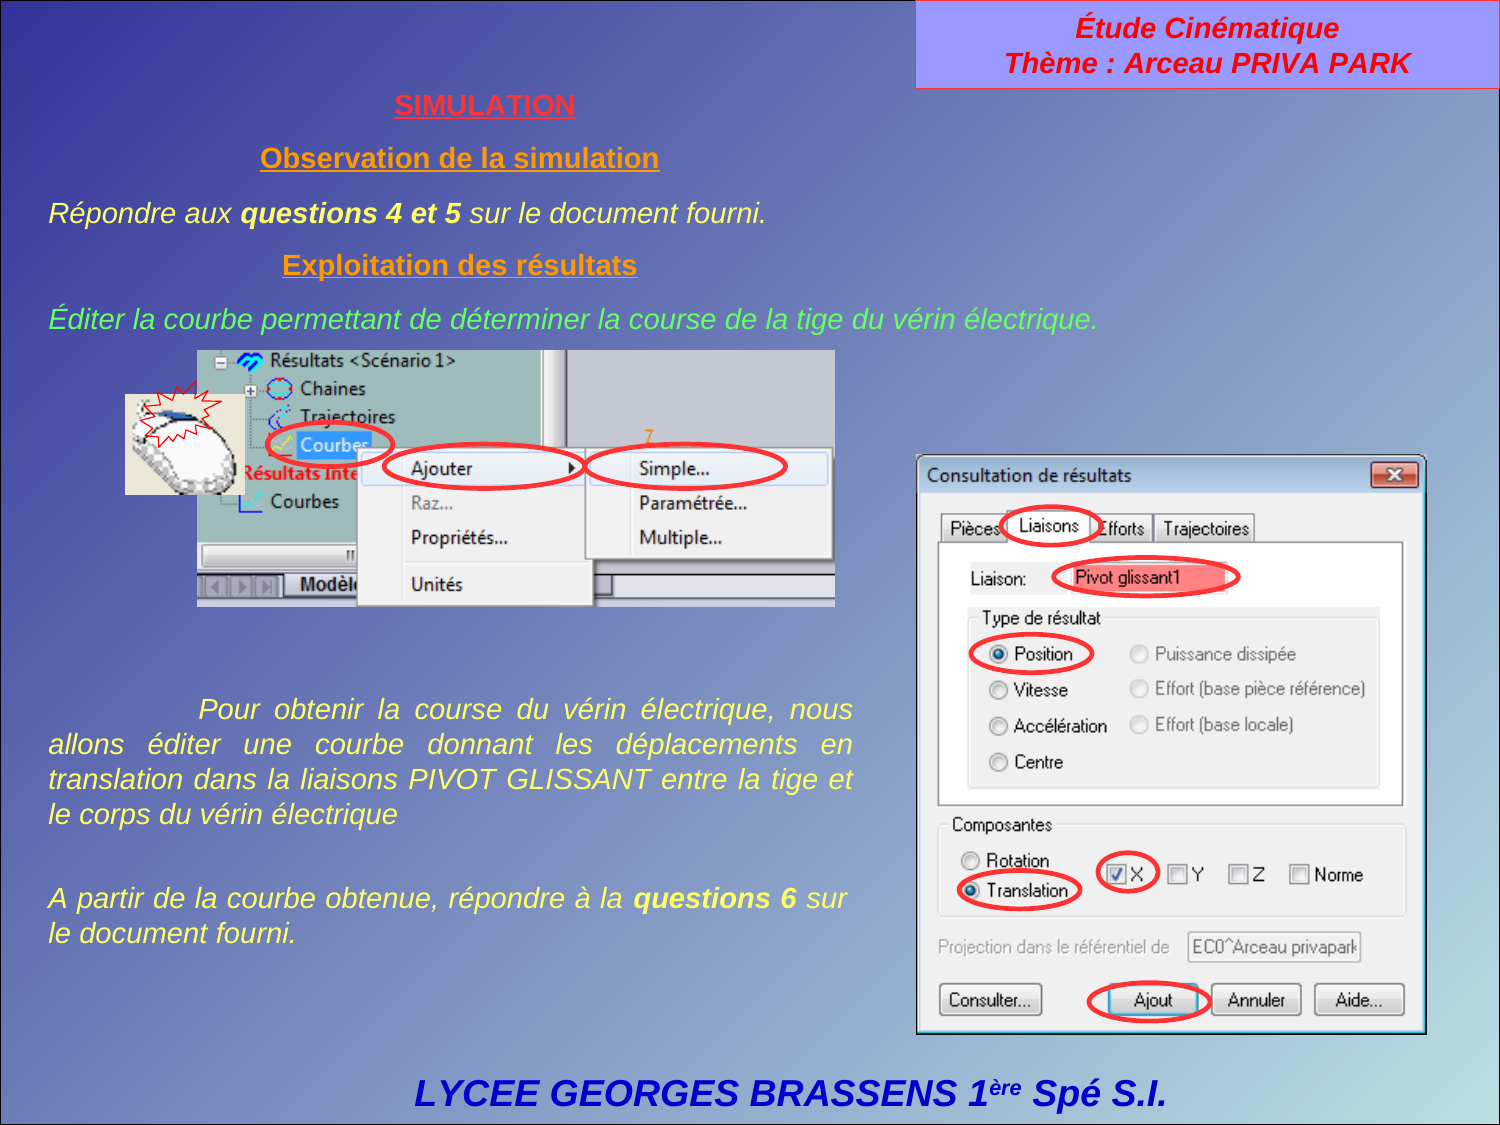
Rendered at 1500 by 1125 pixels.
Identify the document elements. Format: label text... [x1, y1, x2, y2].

text_box Observation de la simulation [245, 131, 675, 183]
text_box Répondre aux questions 4 et 5 sur le document fourni. [33, 186, 1395, 237]
text_box A partir de la courbe obtenue, répondre à la questions 6 sur le document fourni. [33, 871, 862, 958]
text_box Exploitation des résultats [267, 238, 653, 289]
picture [144, 394, 216, 444]
picture [125, 350, 835, 607]
text_box Pour obtenir la course du vérin électrique, nous allons éditer une courbe donnant les déplacements en translation dans la liaisons PIVOT GLISSANT entre la tige et le corps du vérin électrique [33, 682, 870, 838]
picture [916, 454, 1427, 1035]
text_box Éditer la courbe permettant de déterminer la course de la tige du vérin électrique. [33, 292, 1395, 344]
text_box SIMULATION [379, 78, 591, 130]
